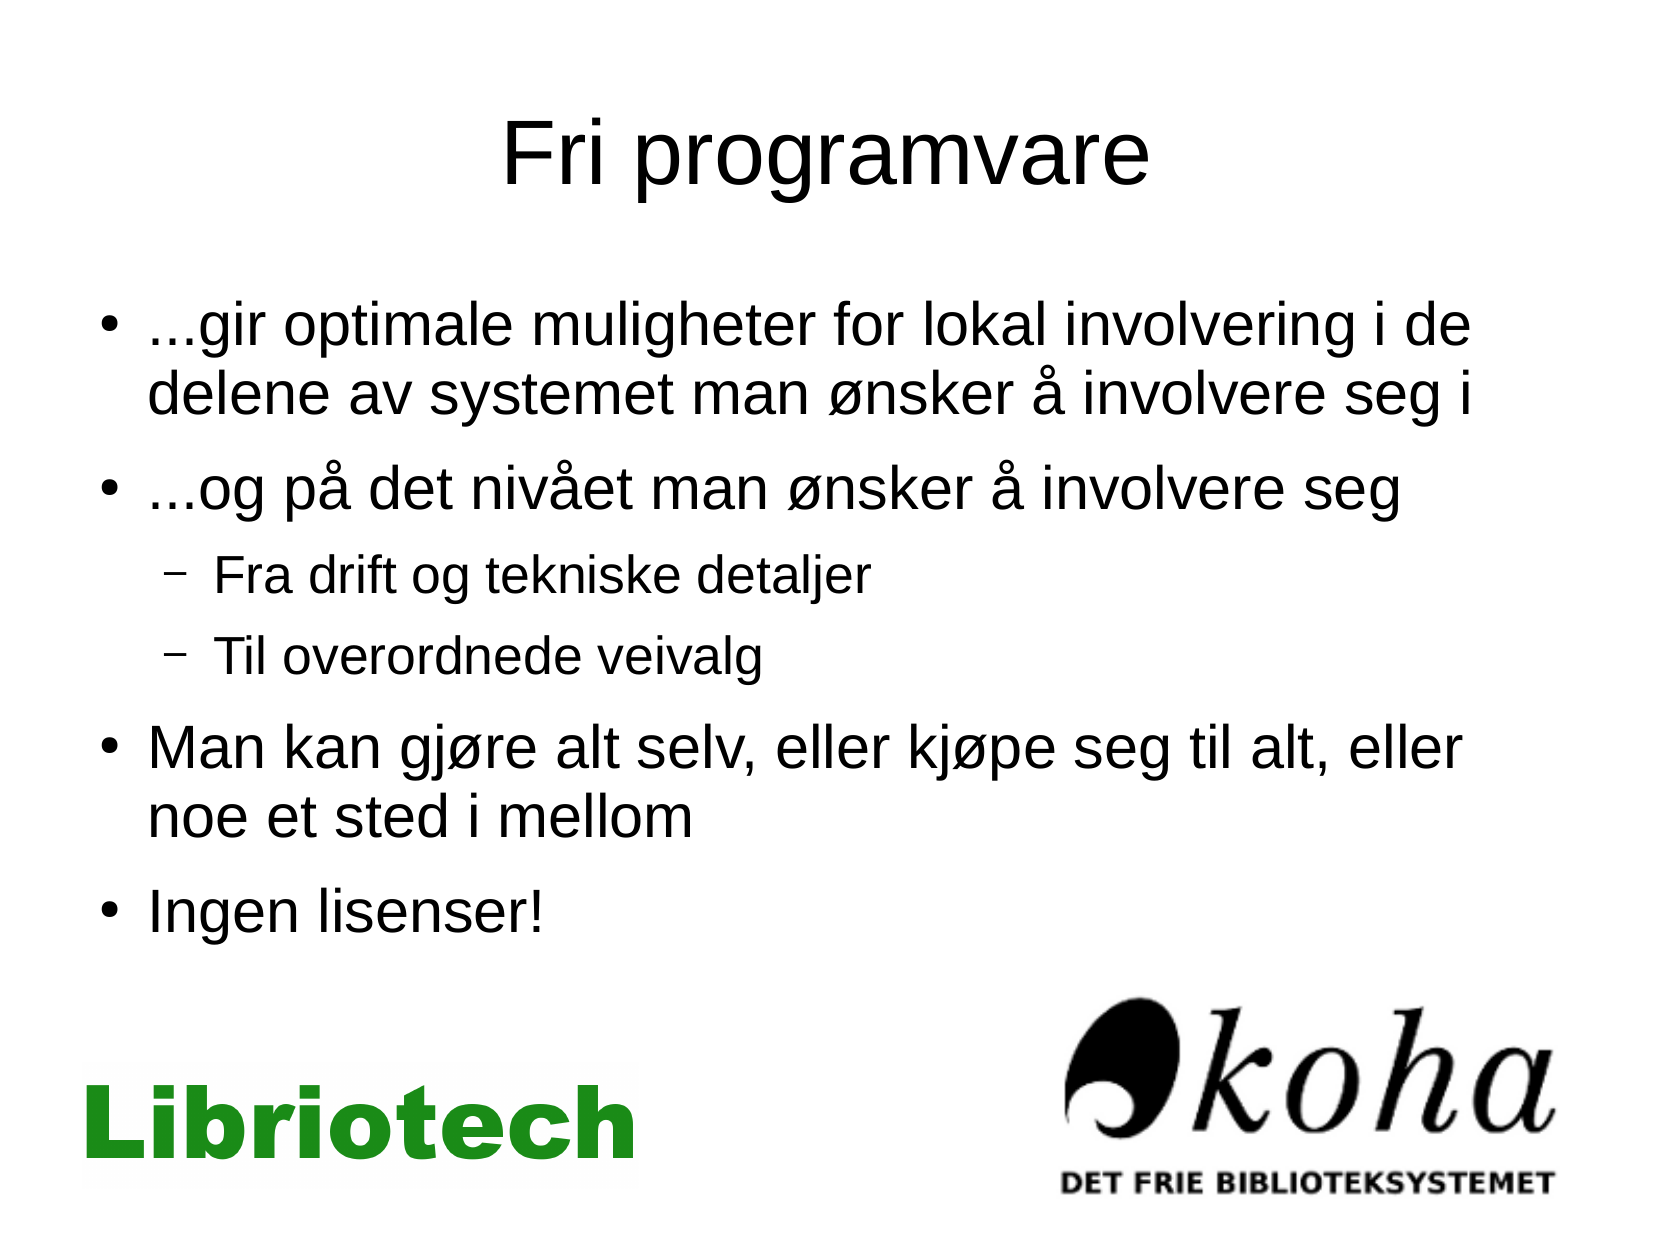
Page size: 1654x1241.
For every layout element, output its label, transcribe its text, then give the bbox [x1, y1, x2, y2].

picture [82, 1062, 639, 1189]
picture [1051, 988, 1568, 1205]
list ...gir optimale muligheter for lokal involvering i de delene av systemet man ønsker å involvere seg i ...og på det nivået man ønsker å involvere seg Fra drift og tekniske detaljer Til overordnede veivalg Man kan gjøre alt selv, eller kjøpe seg til alt, eller noe et sted i mellom Ingen lisenser! [82, 290, 1571, 957]
title Fri programvare [82, 49, 1571, 257]
